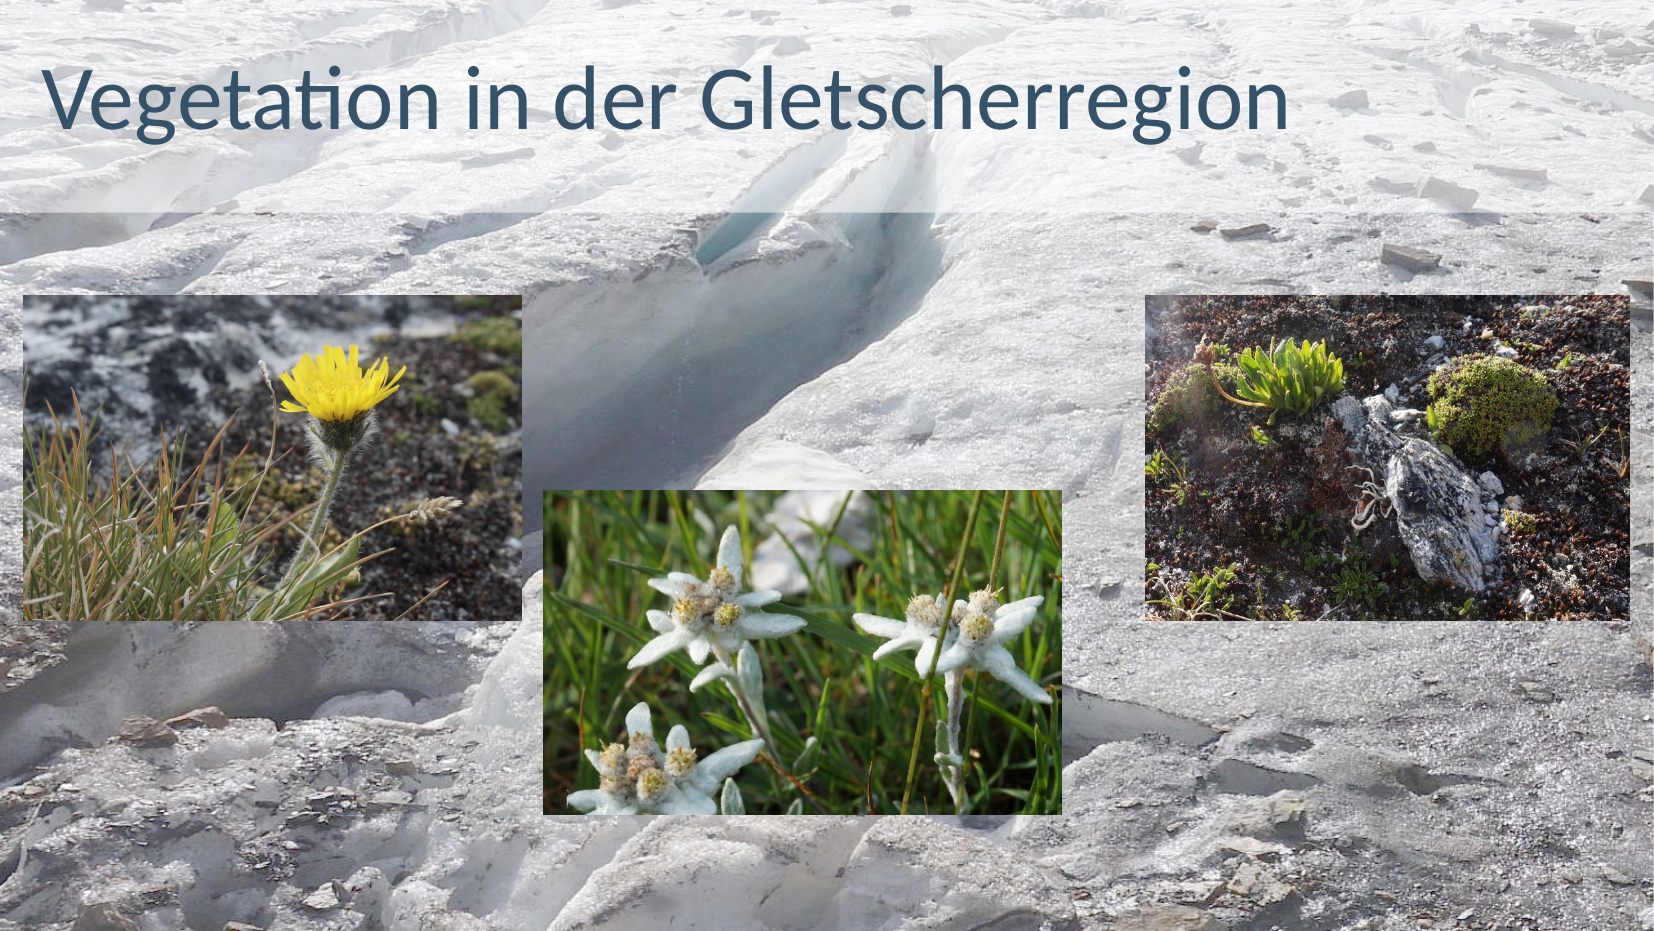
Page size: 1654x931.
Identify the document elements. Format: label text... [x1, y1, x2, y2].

picture [0, 213, 1654, 931]
title Vegetation in der Gletscherregion [0, 0, 1654, 213]
